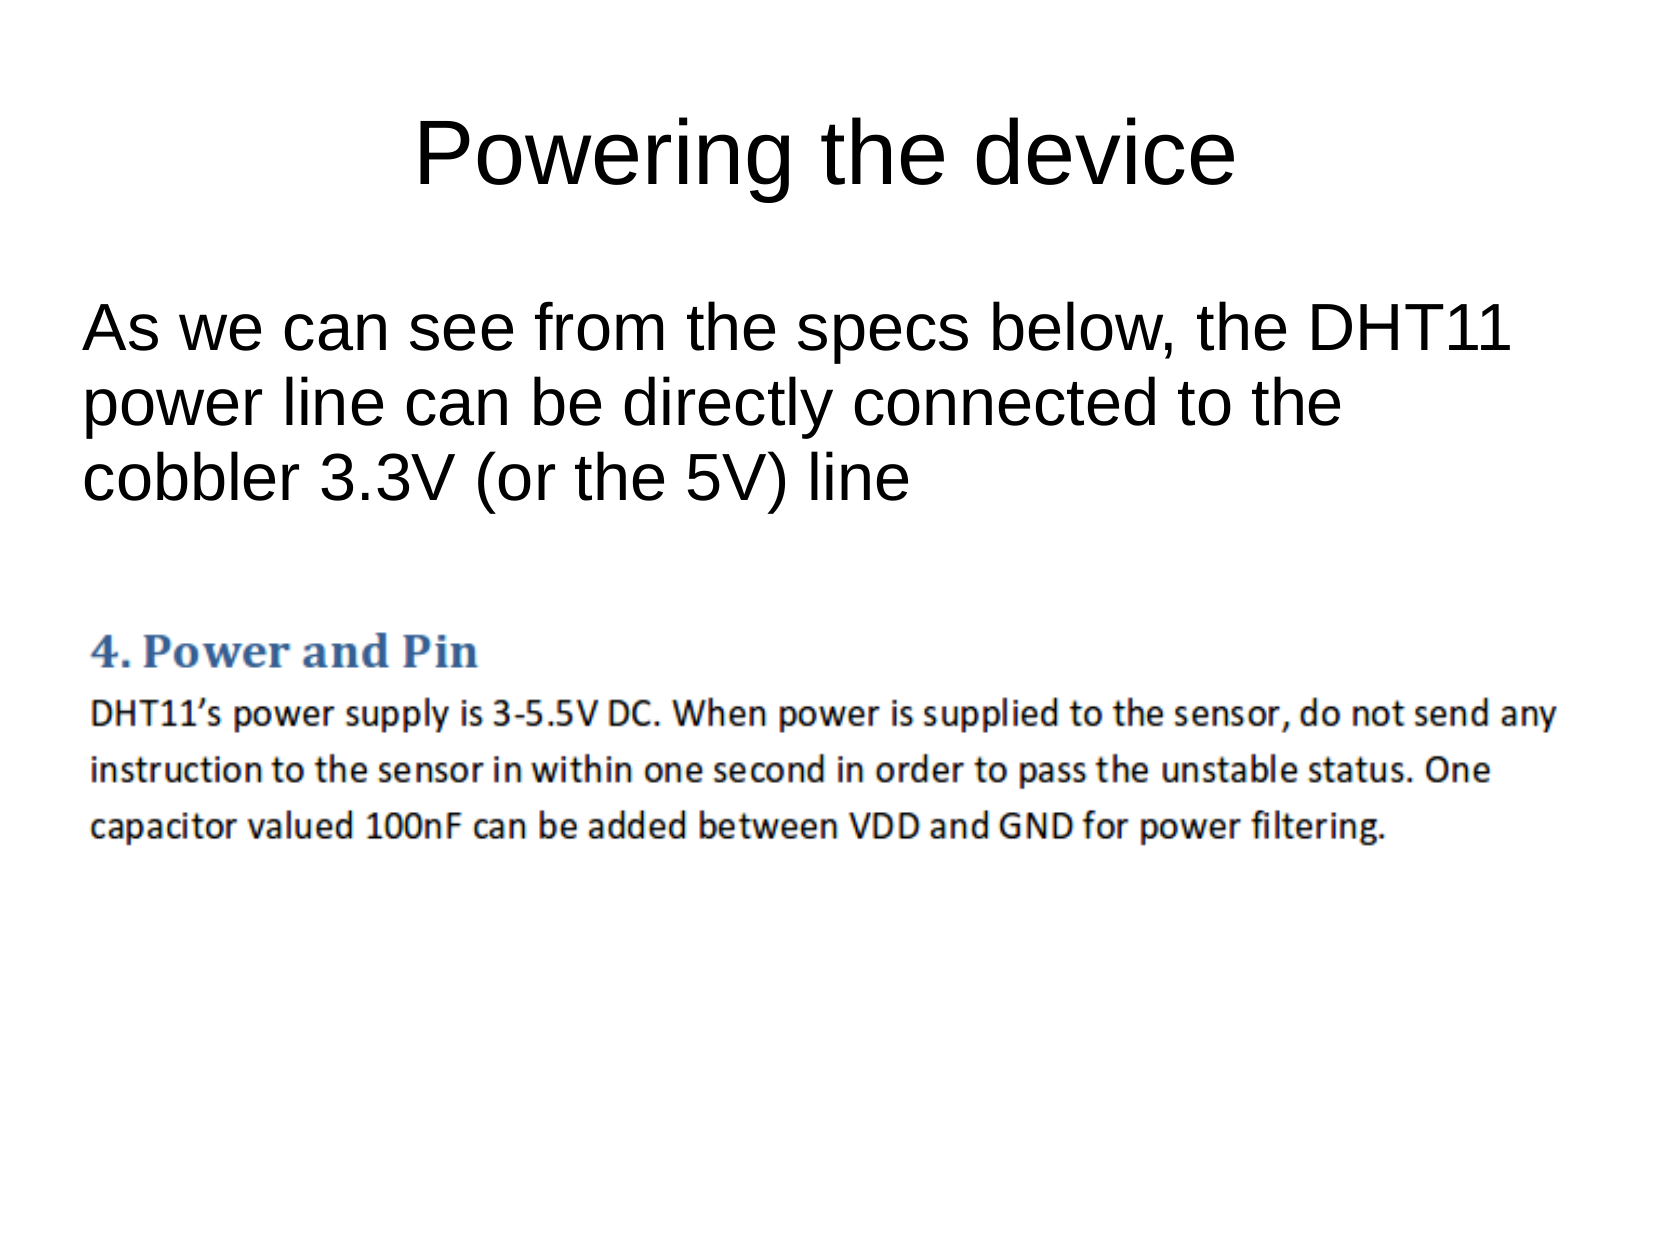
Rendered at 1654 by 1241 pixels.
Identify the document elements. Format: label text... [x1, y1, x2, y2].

title Powering the device [82, 49, 1571, 257]
list As we can see from the specs below, the DHT11 power line can be directly connected to the cobbler 3.3V (or the 5V) line [82, 290, 1571, 590]
picture [60, 590, 1598, 916]
